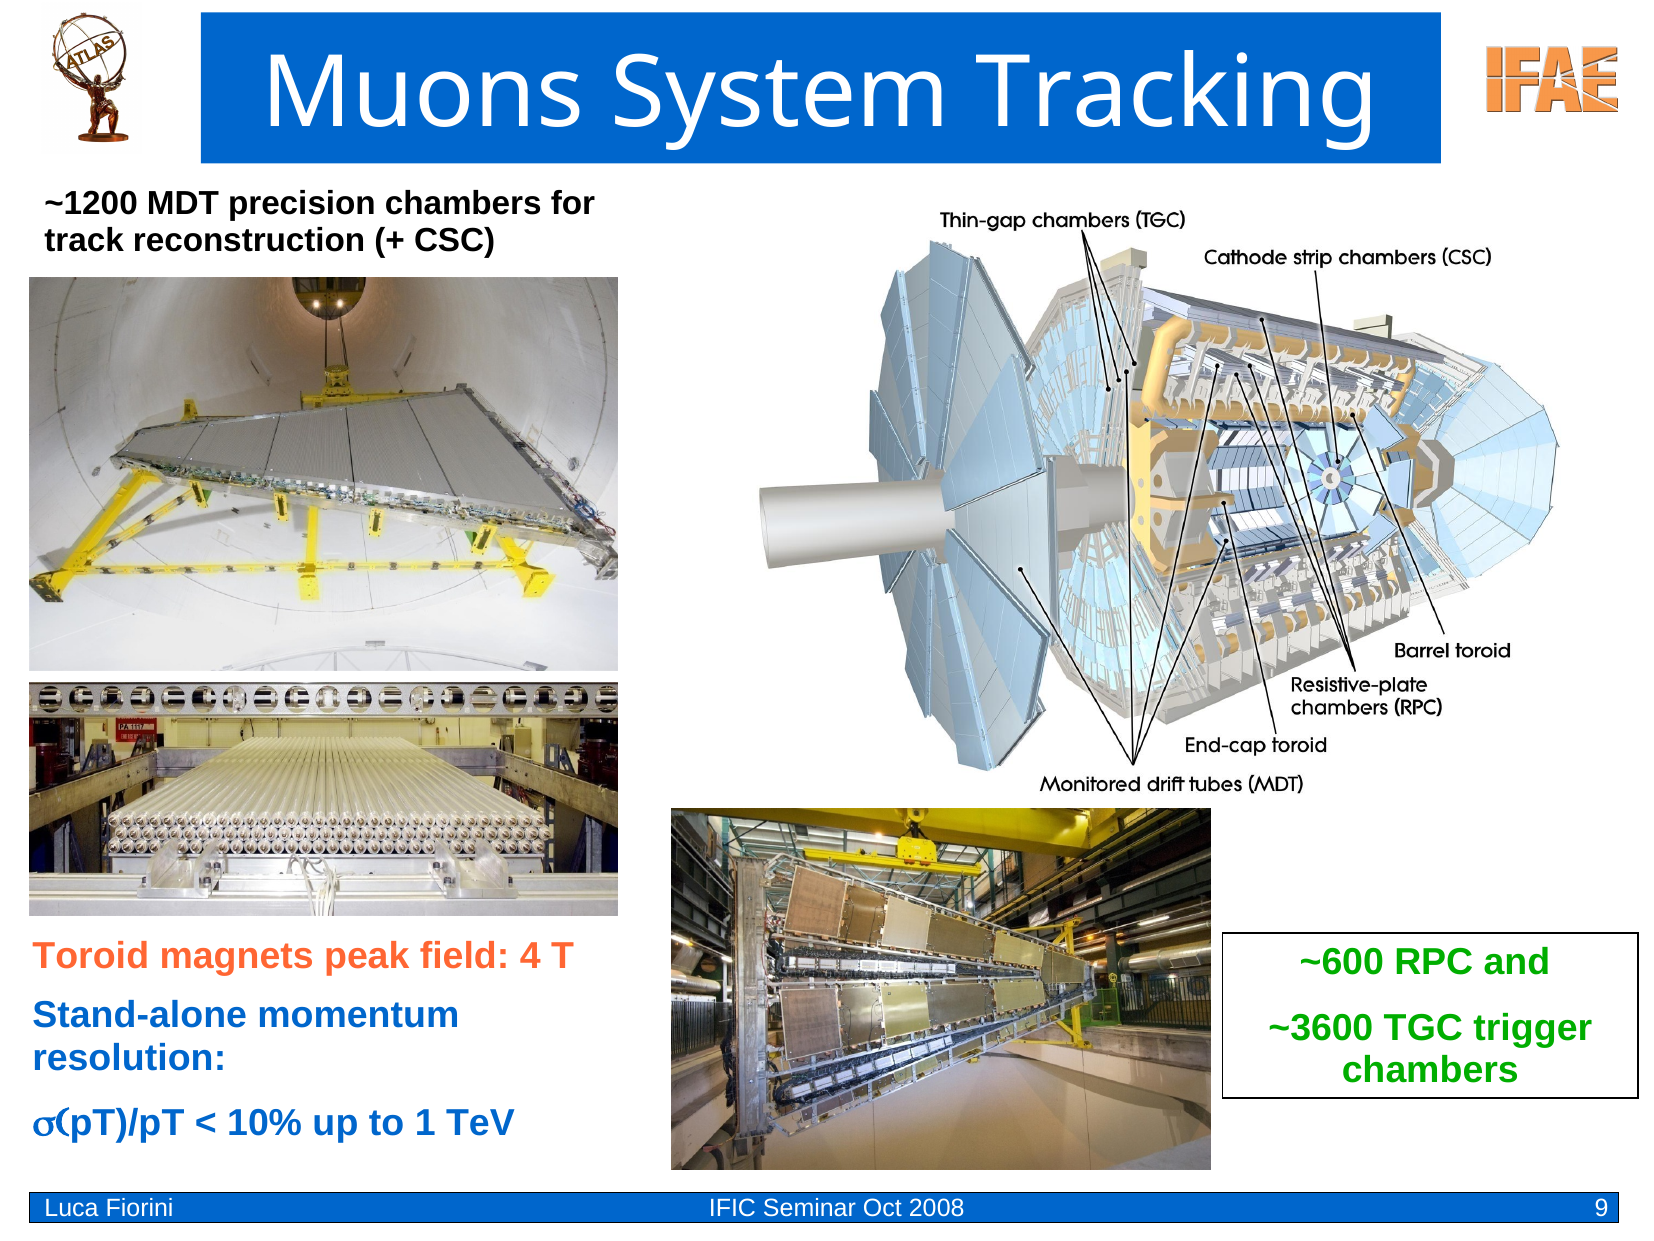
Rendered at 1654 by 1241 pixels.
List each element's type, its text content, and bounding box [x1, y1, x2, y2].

text_box Muons System Tracking [200, 12, 1441, 148]
text_box Luca Fiorini IFIC Seminar Oct 2008 9 [29, 1192, 1619, 1223]
picture [29, 682, 618, 916]
text_box ~1200 MDT precision chambers for track reconstruction (+ CSC) [29, 177, 618, 267]
text_box Toroid magnets peak field: 4 T [17, 927, 621, 985]
picture [29, 277, 618, 671]
picture [41, 2, 142, 154]
picture [671, 206, 1565, 1170]
text_box Stand-alone momentum resolution: s(pT)/pT < 10% up to 1 TeV [17, 986, 638, 1152]
picture [1486, 46, 1618, 112]
text_box ~600 RPC and ~3600 TGC trigger chambers [1222, 933, 1639, 1098]
